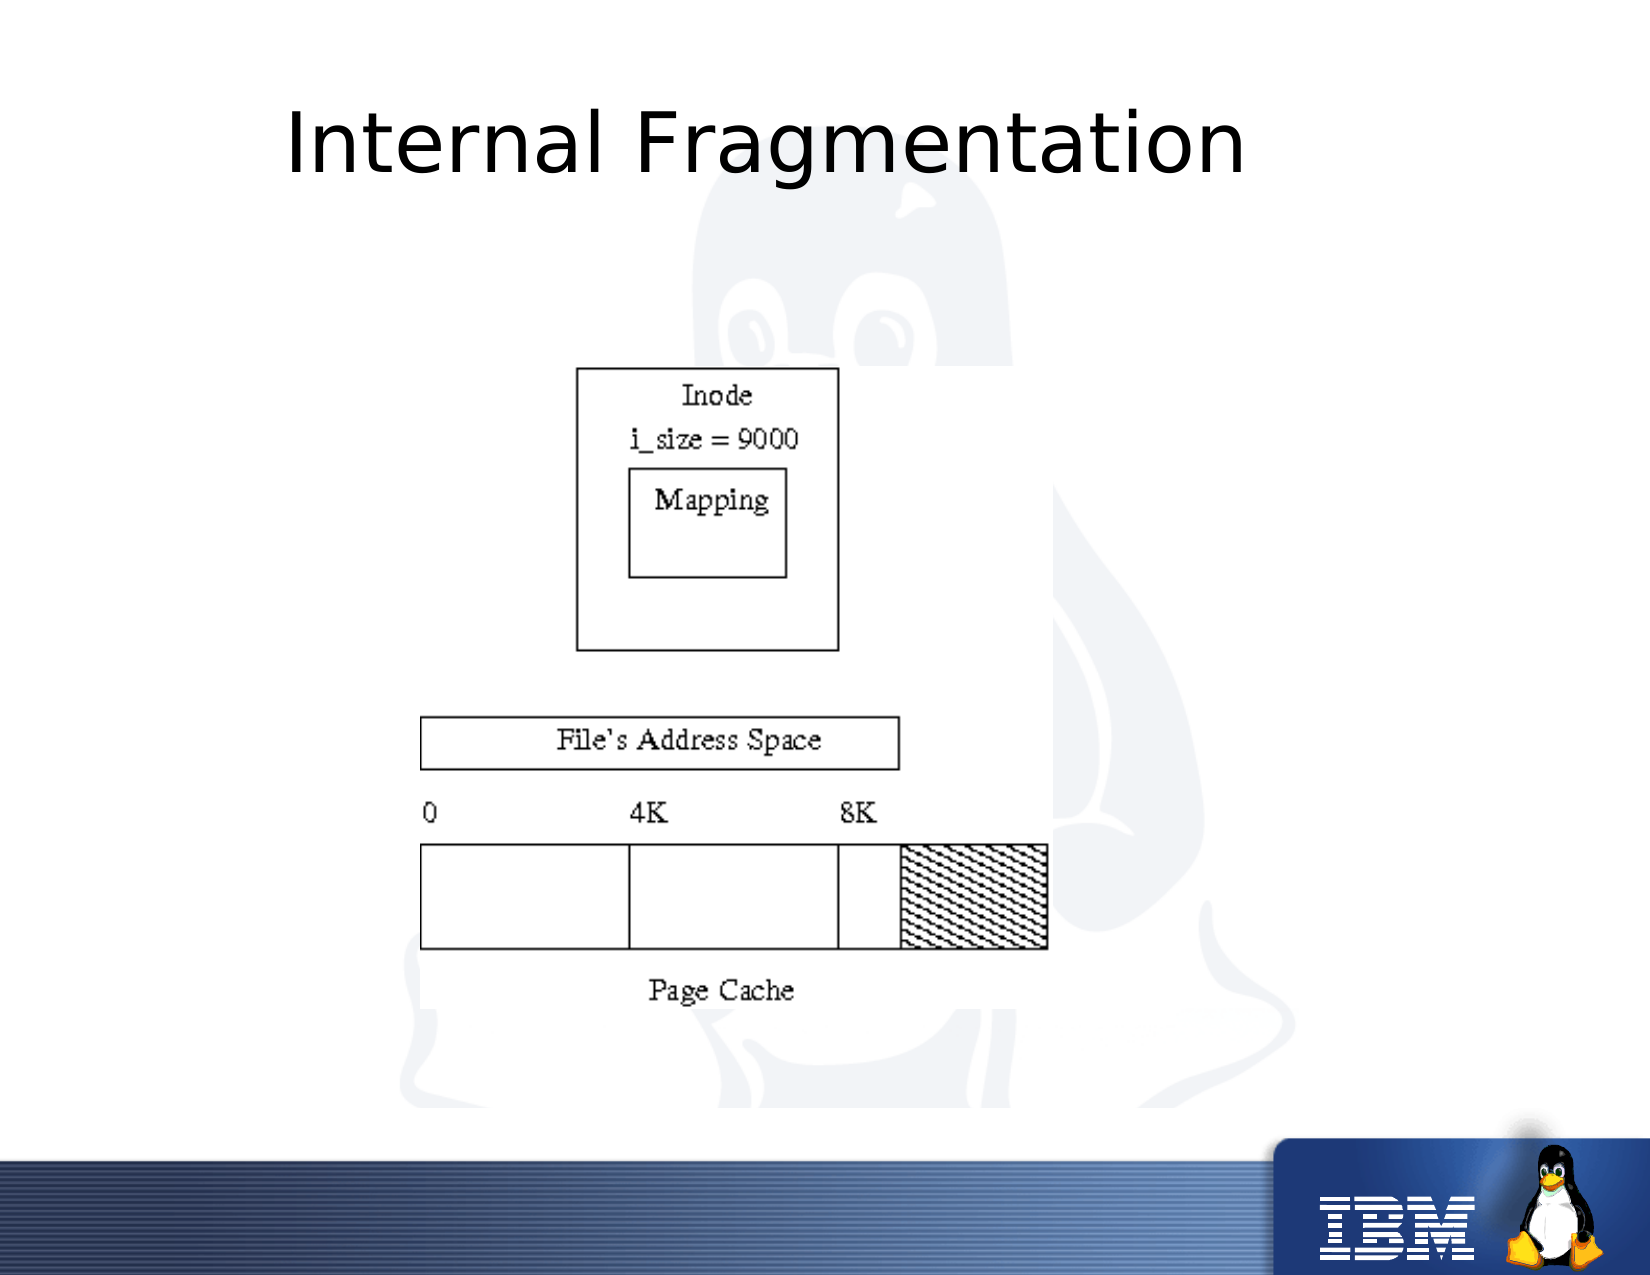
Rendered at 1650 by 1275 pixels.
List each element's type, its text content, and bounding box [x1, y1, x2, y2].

chart [76, 221, 1457, 1171]
title Internal Fragmentation [76, 76, 1457, 211]
